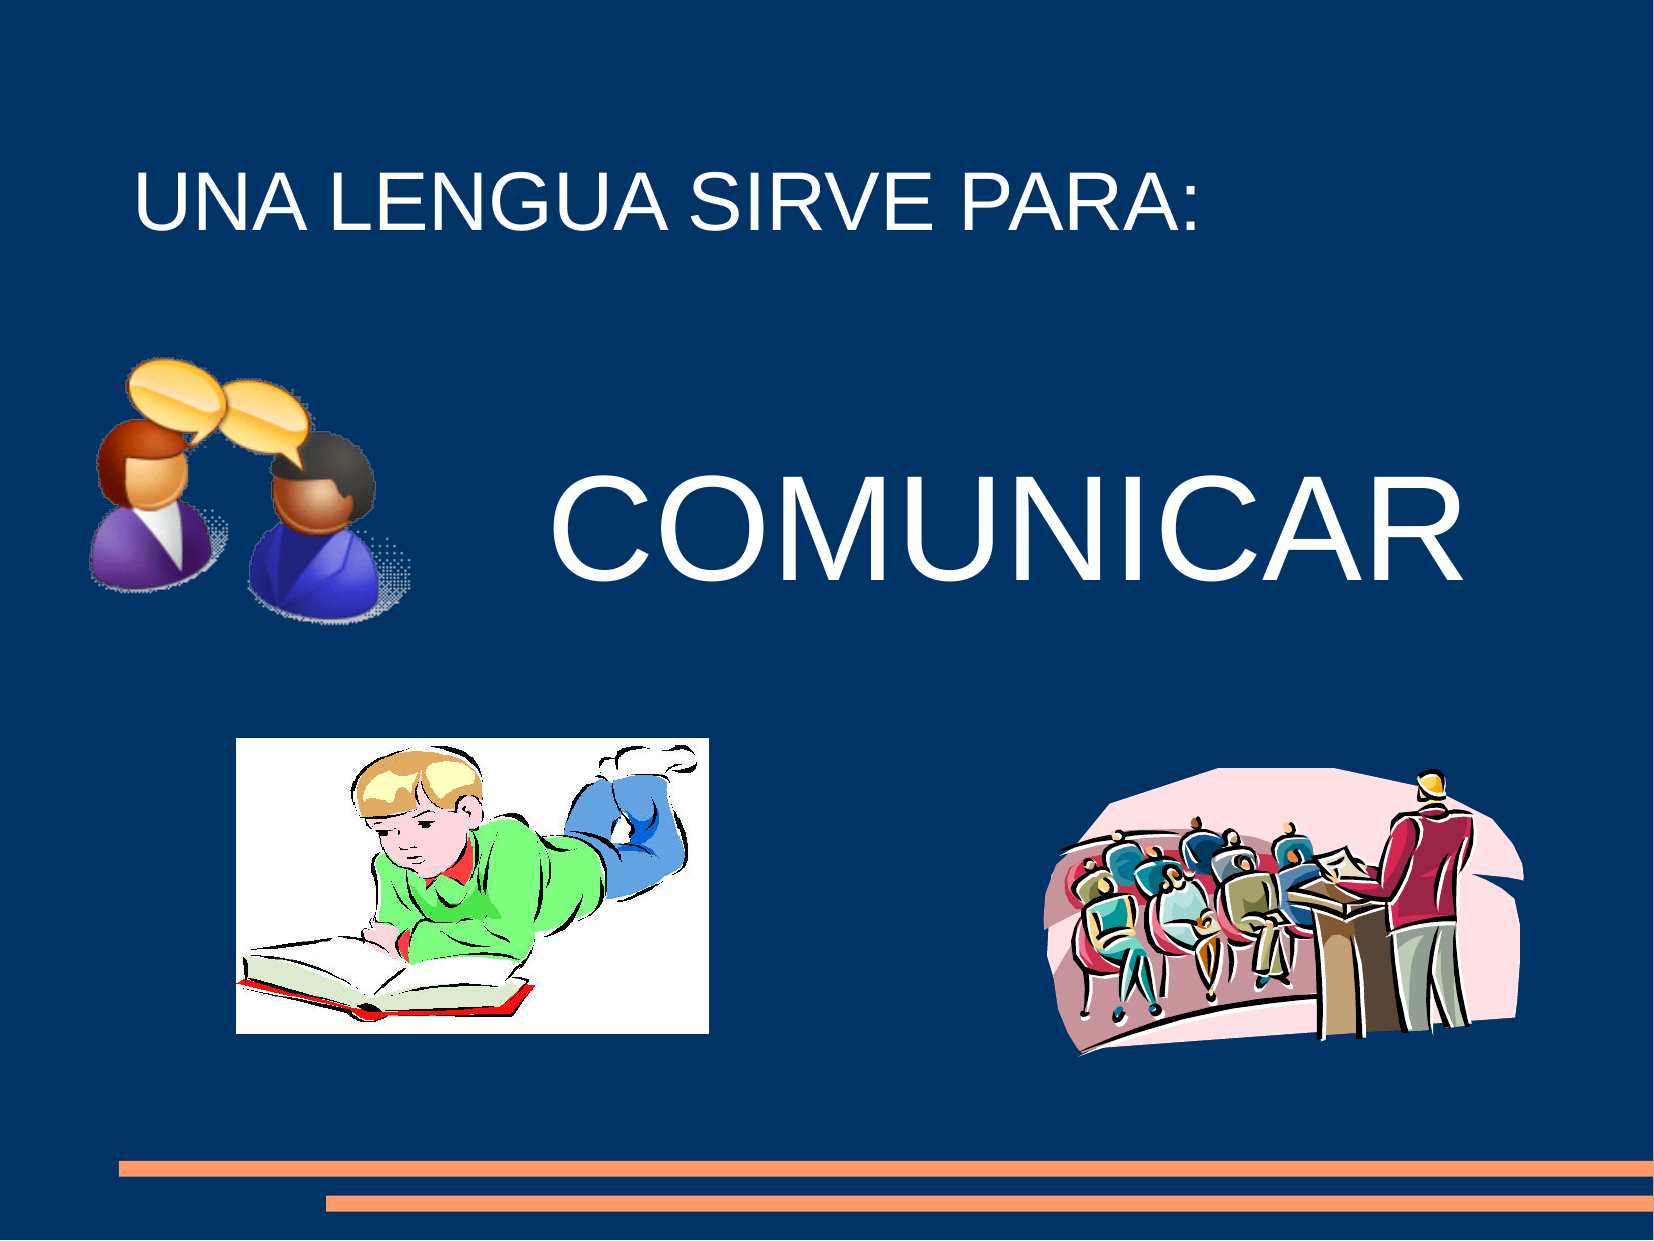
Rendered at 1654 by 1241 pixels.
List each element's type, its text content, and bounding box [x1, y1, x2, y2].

text_box COMUNICAR [531, 437, 1565, 621]
picture [1033, 756, 1530, 1063]
picture [88, 333, 414, 650]
text_box UNA LENGUA SIRVE PARA: [118, 147, 1270, 256]
picture [236, 738, 709, 1034]
